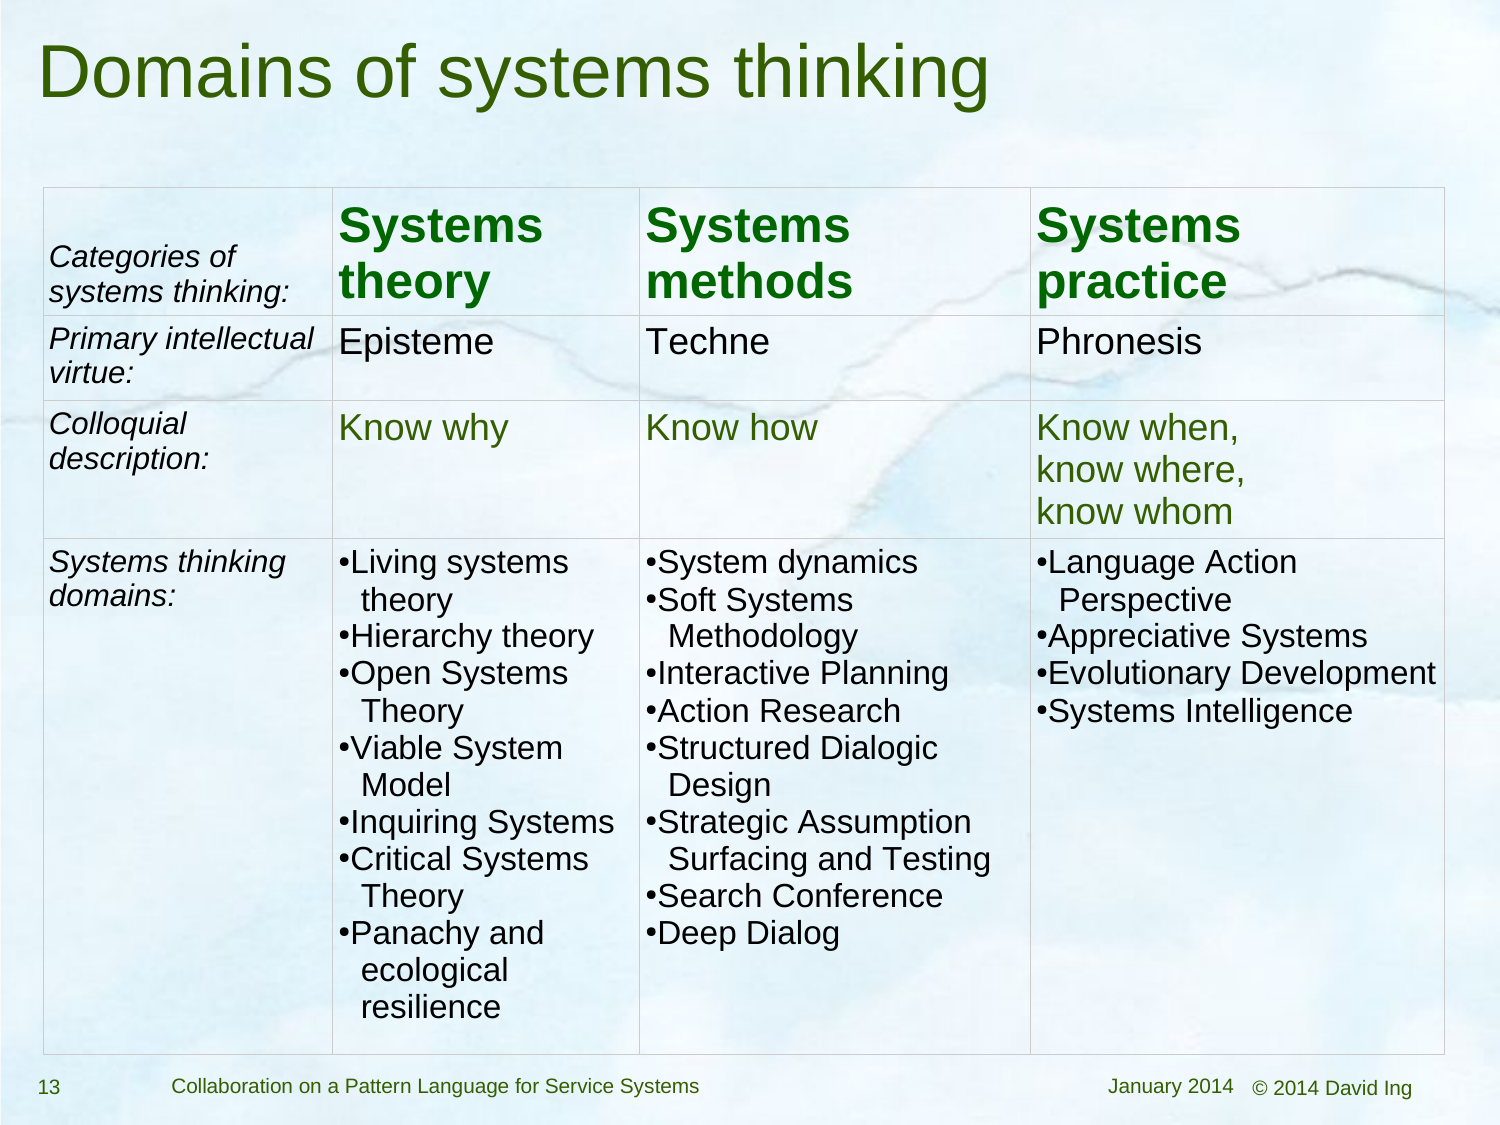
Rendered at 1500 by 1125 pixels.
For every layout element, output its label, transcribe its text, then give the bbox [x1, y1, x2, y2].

table_cell Know how [640, 401, 1030, 538]
table_header Systems theory [333, 188, 639, 315]
table_cell Primary intellectual virtue: [44, 316, 332, 400]
table_cell Colloquial description: [44, 401, 332, 538]
table_cell Systems thinking domains: [44, 539, 332, 1054]
table_cell Know when, know where, know whom [1031, 401, 1444, 538]
table_cell Episteme [333, 316, 639, 400]
table_cell System dynamics Soft Systems Methodology Interactive Planning Action Research Structured Dialogic Design Strategic Assumption Surfacing and Testing Search Conference Deep Dialog [640, 539, 1030, 1054]
title Domains of systems thinking [37, 37, 1463, 152]
table_cell Techne [640, 316, 1030, 400]
table_header Systems methods [640, 188, 1030, 315]
picture [0, 0, 1500, 1125]
table_header Systems practice [1031, 188, 1444, 315]
table_cell Living systems theory Hierarchy theory Open Systems Theory Viable System Model Inquiring Systems Critical Systems Theory Panachy and ecological resilience [333, 539, 639, 1054]
table_cell Know why [333, 401, 639, 538]
table_cell Phronesis [1031, 316, 1444, 400]
table_header Categories of systems thinking: [44, 188, 332, 315]
table_cell Language Action Perspective Appreciative Systems Evolutionary Development Systems Intelligence [1031, 539, 1444, 1054]
